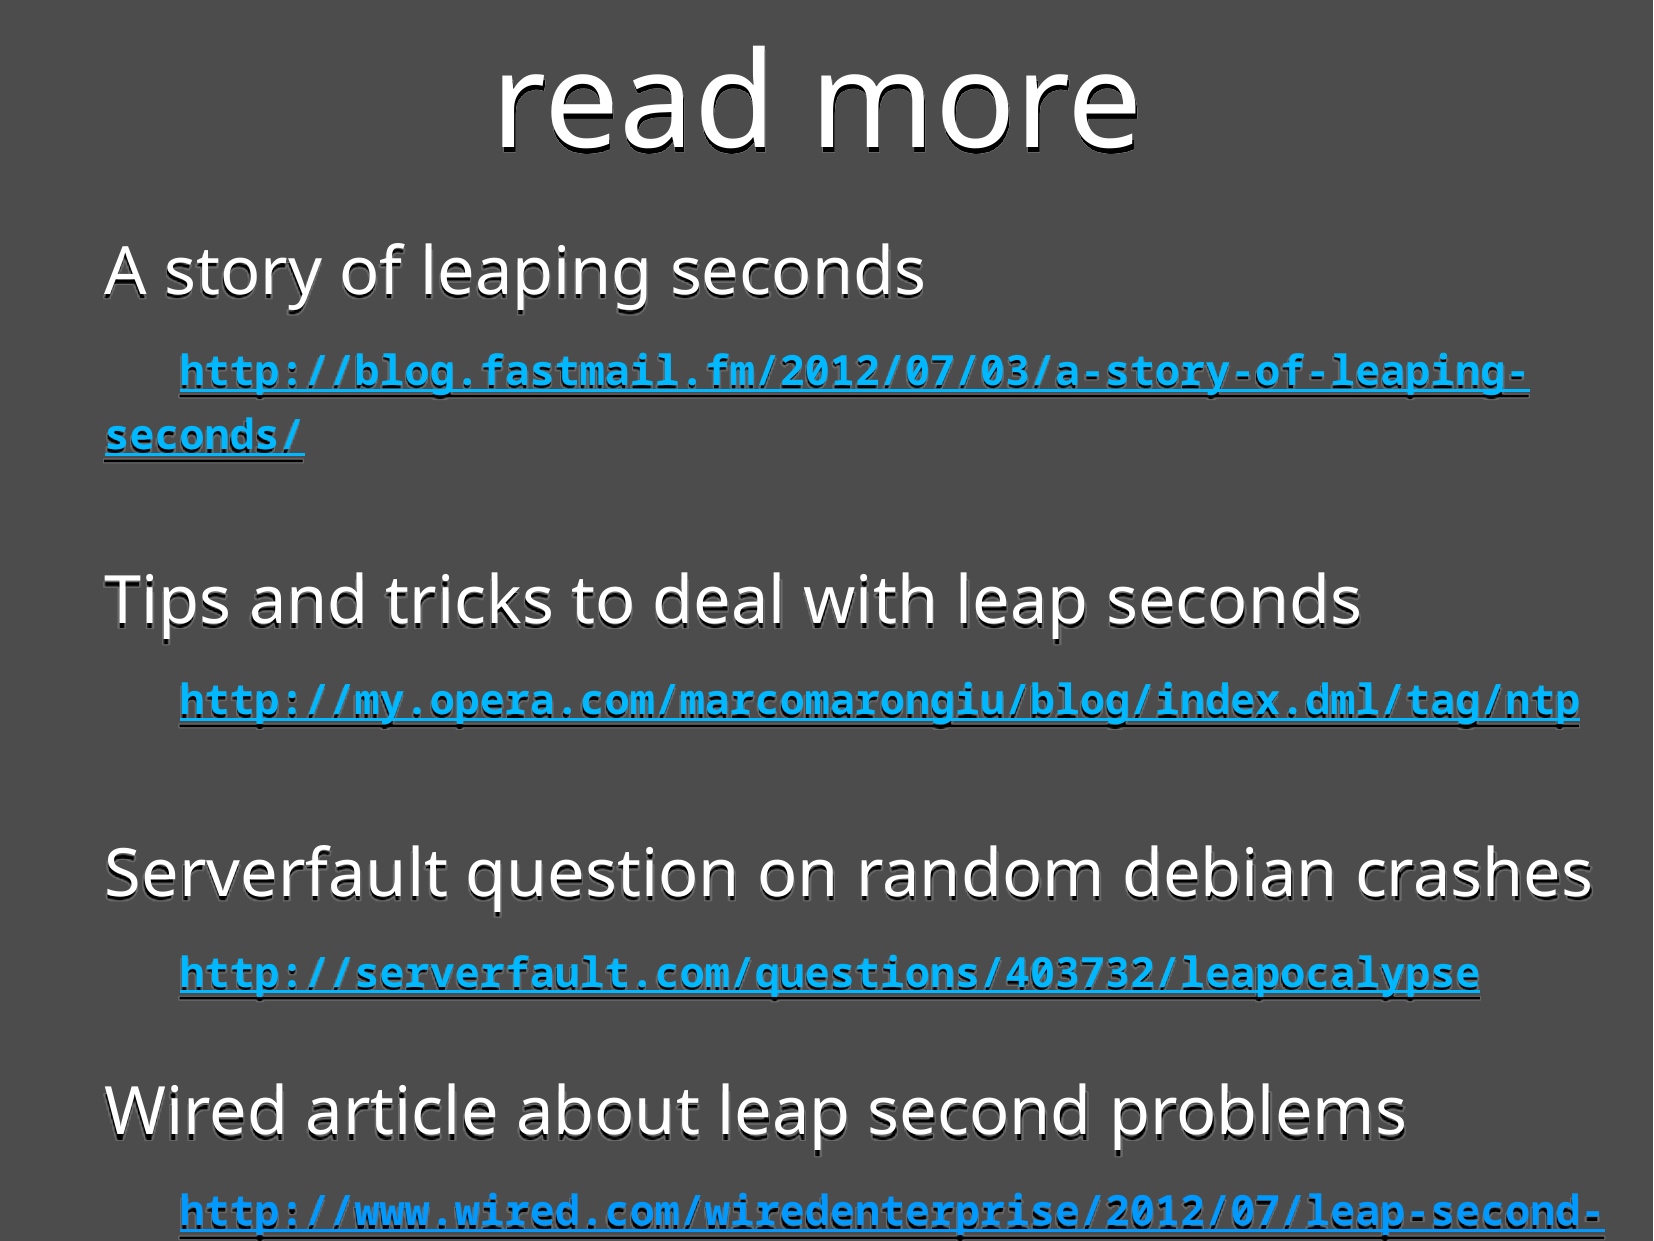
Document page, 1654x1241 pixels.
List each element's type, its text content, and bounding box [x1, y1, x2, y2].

title read more [105, 4, 1531, 188]
title A story of leaping seconds http://blog.fastmail.fm/2012/07/03/a-story-of-leaping-seconds/ Tips and tricks to deal with leap seconds http://my.opera.com/marcomarongiu/blog/index.dml/tag/ntp Serverfault question on random debian crashes http://serverfault.com/questions/403732/leapocalypse Wired article about leap second problems http://www.wired.com/wiredenterprise/2012/07/leap-second-bug-wreaks-havoc-with-java-linux/ [104, 223, 1605, 1135]
